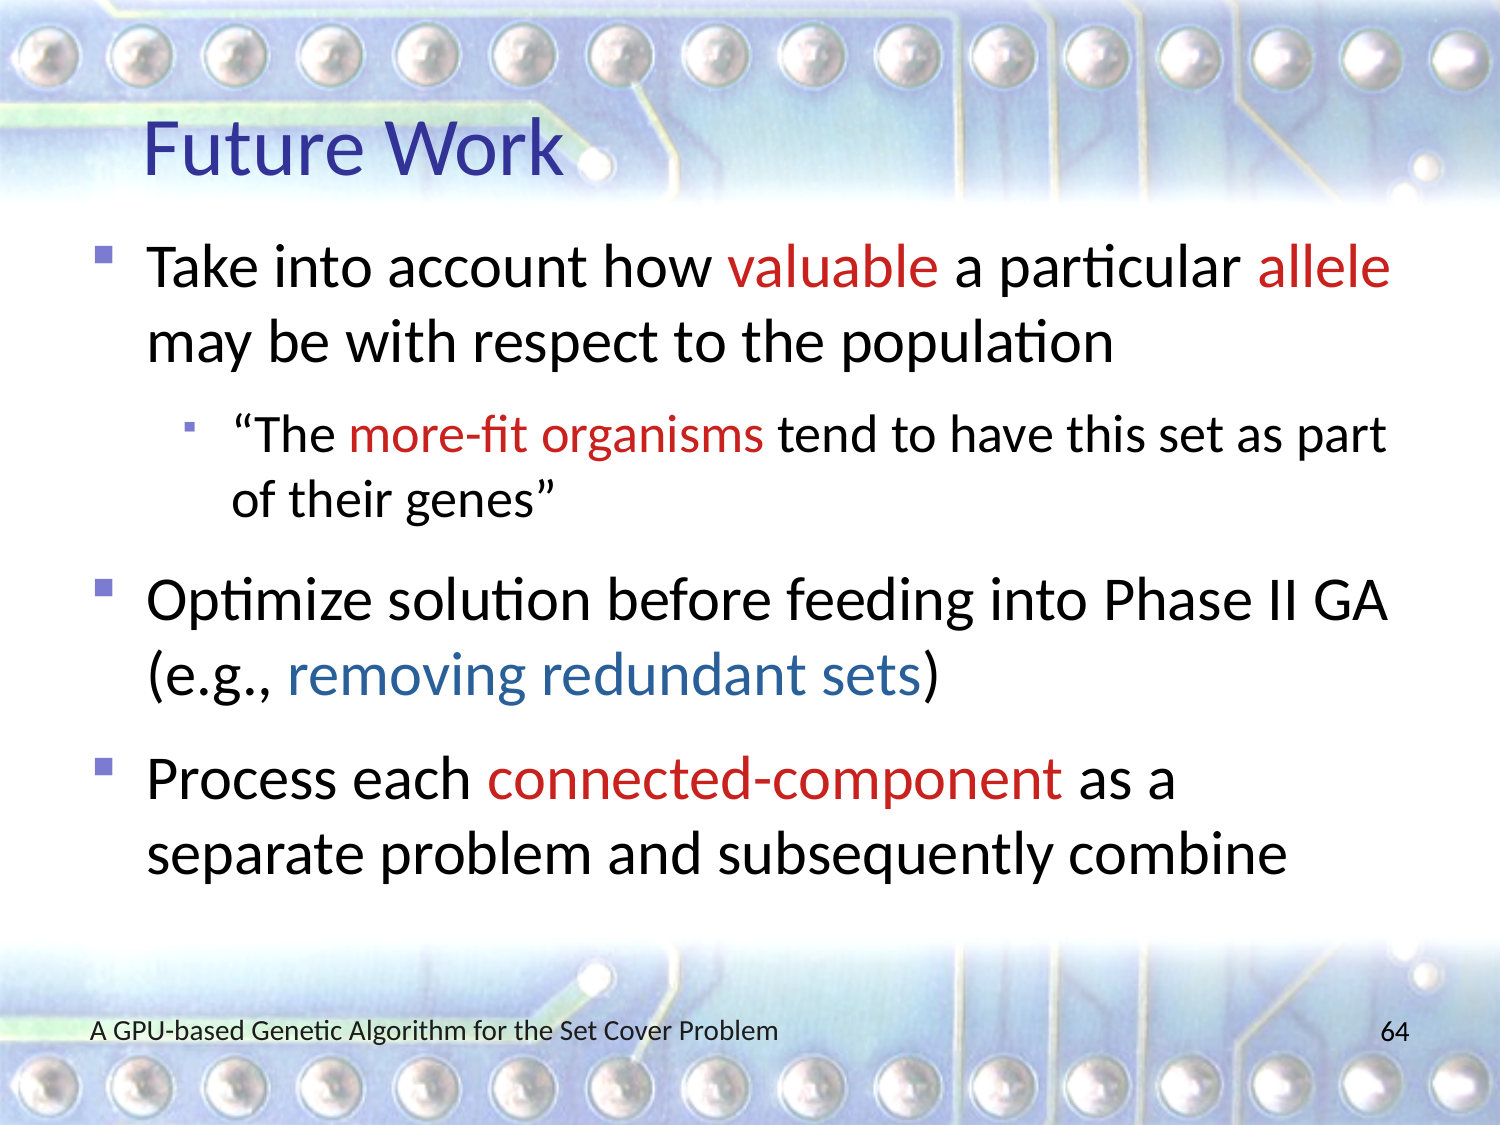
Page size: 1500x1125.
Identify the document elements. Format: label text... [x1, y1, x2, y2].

picture [0, 884, 1500, 1125]
list Take into account how valuable a particular allele may be with respect to the population “The more-fit organisms tend to have this set as part of their genes” Optimize solution before feeding into Phase II GA (e.g., removing redundant sets) Process each connected-component as a separate problem and subsequently combine [75, 217, 1425, 953]
picture [0, 0, 1500, 261]
title Future Work [75, 89, 1425, 195]
slide_number A GPU-based Genetic Algorithm for the Set Cover Problem [74, 979, 1113, 1055]
